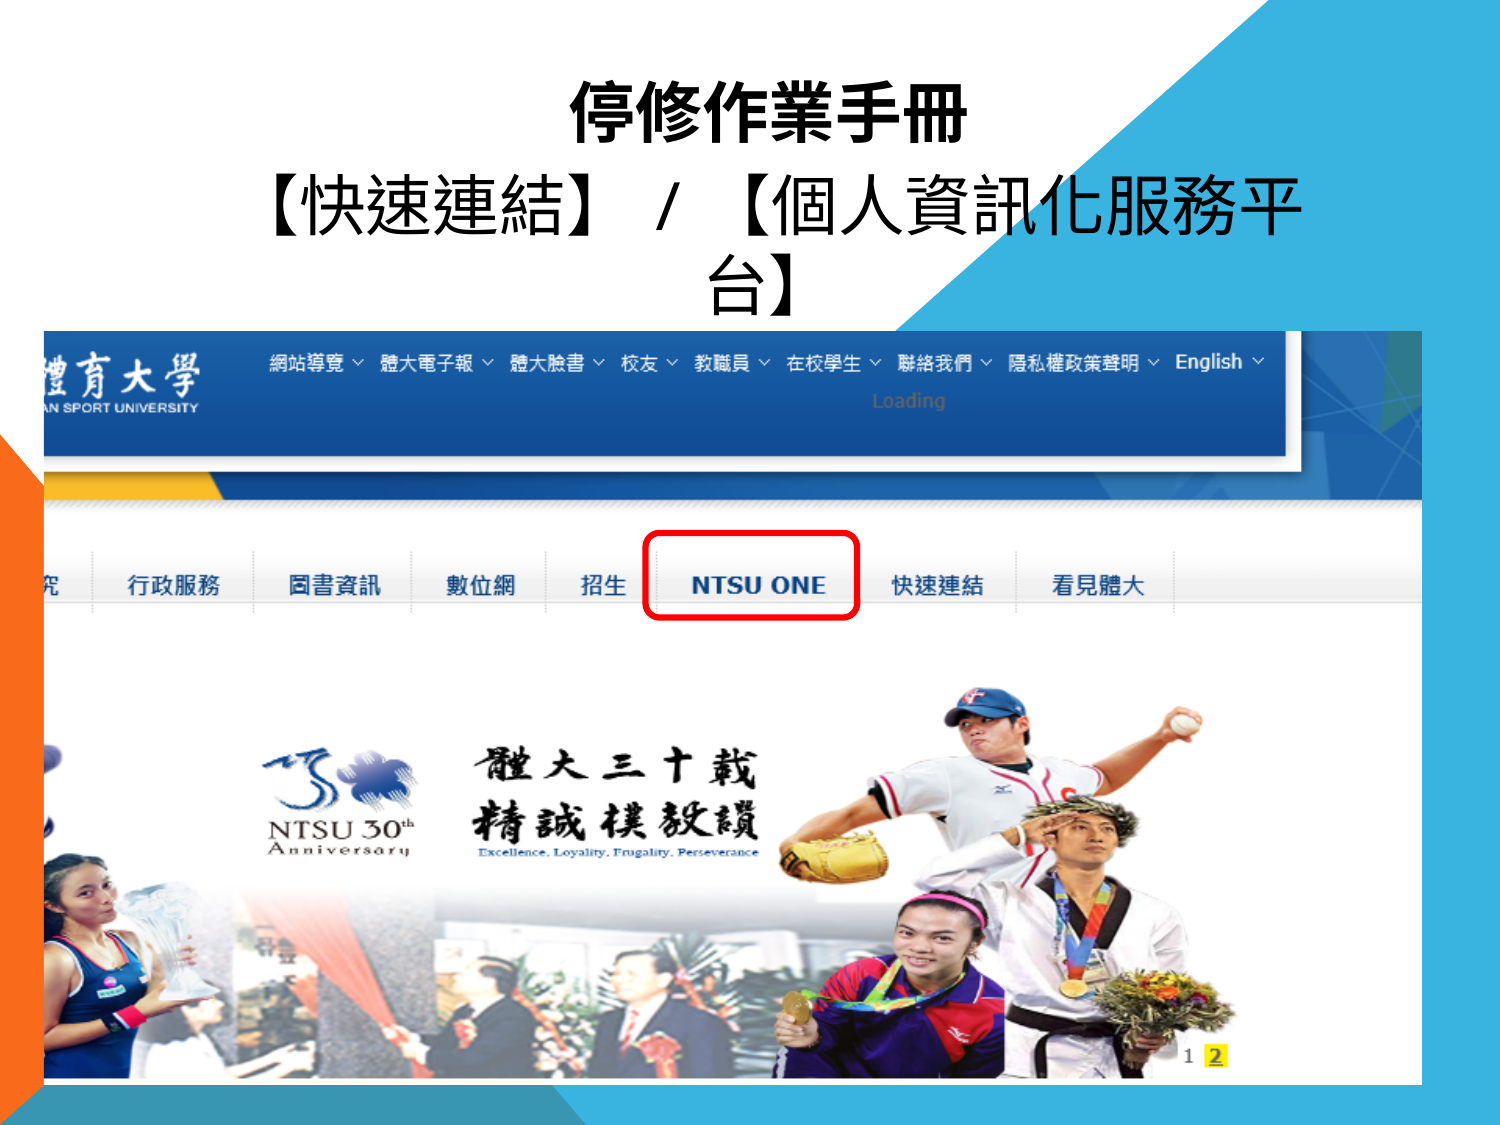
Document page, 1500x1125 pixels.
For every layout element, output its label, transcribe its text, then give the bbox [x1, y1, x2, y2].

picture [43, 331, 1422, 1085]
title 停修作業手冊 [152, 63, 1386, 156]
text_box 【快速連結】/【個人資訊化服務平台】 [152, 156, 1386, 294]
